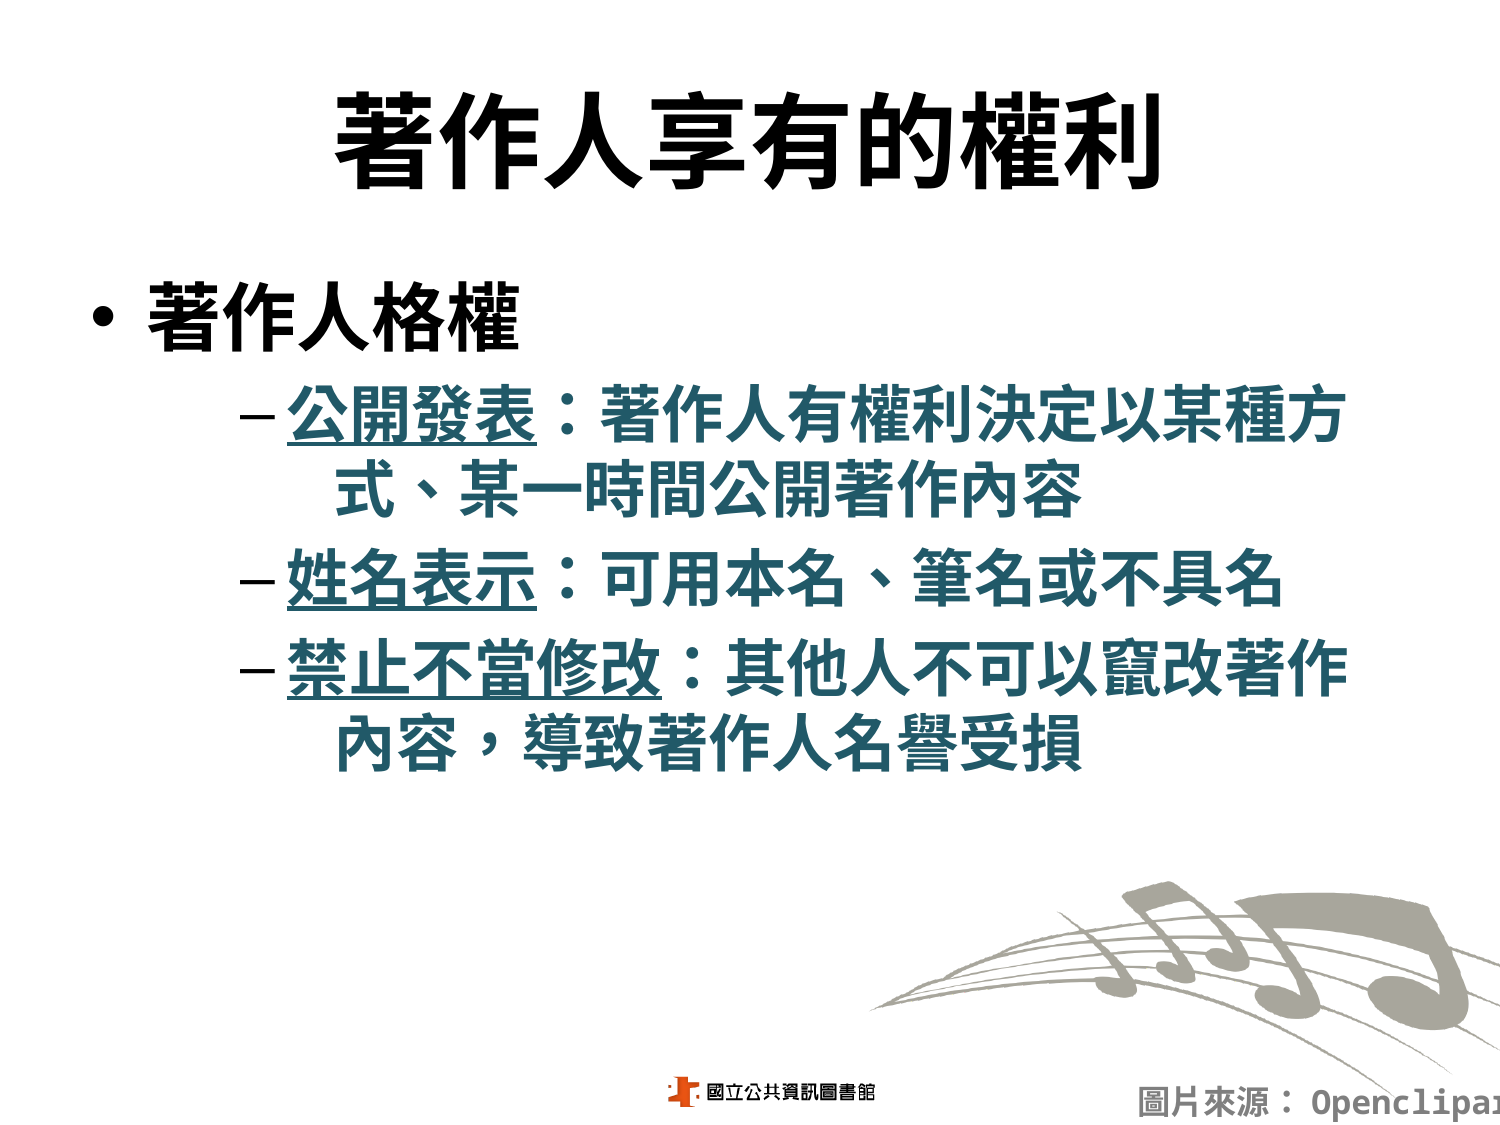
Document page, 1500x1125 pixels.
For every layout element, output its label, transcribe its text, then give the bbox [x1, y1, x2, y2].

title 著作人享有的權利 [75, 45, 1426, 233]
text_box 圖片來源：Openclipart [1122, 1073, 1500, 1125]
picture [868, 881, 1500, 1099]
list 著作人格權 公開發表：著作人有權利決定以某種方式、某一時間公開著作內容 姓名表示：可用本名、筆名或不具名 禁止不當修改：其他人不可以竄改著作內容，導致著作人名譽受損 [75, 262, 1426, 1005]
